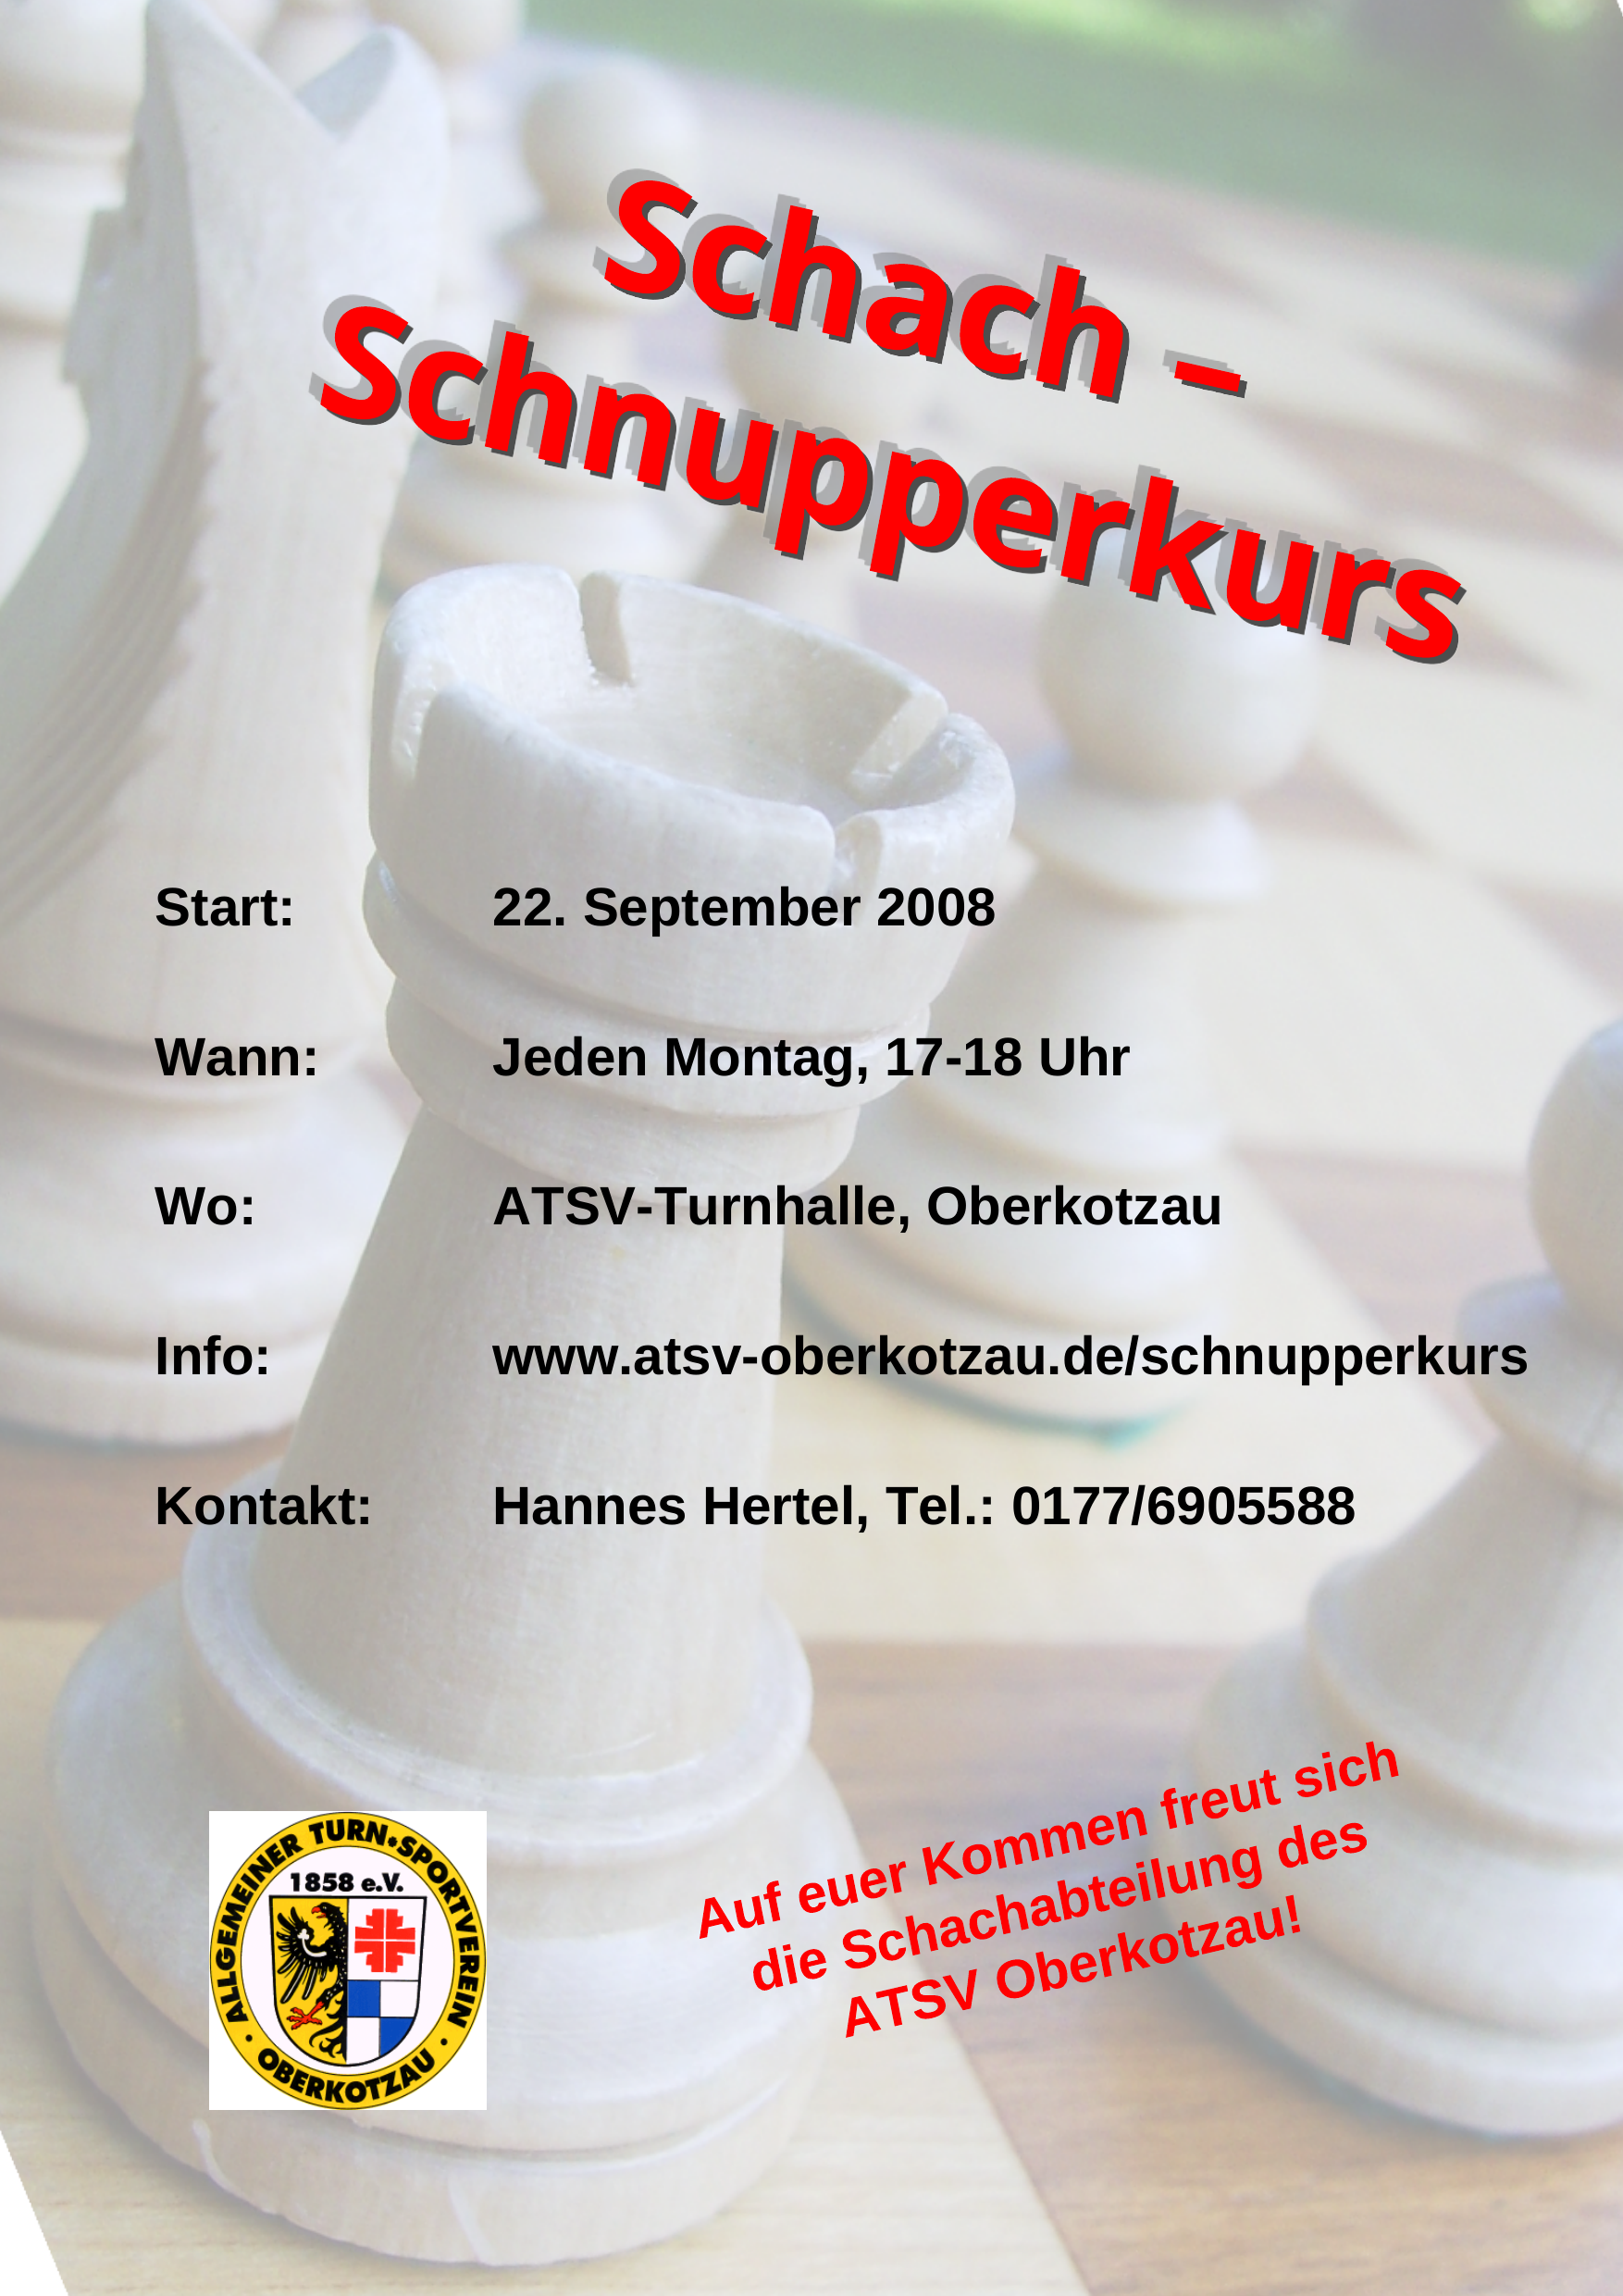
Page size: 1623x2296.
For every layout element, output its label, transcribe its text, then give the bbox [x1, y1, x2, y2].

text_box Auf euer Kommen freut sich die Schachabteilung des ATSV Oberkotzau! [671, 1711, 1445, 2088]
picture [0, 0, 1623, 2296]
text_box Start: 22. September 2008 Wann: Jeden Montag, 17-18 Uhr Wo: ATSV-Turnhalle, Oberkotzau Info: www.atsv-oberkotzau.de/schnupperkurs Kontakt: Hannes Hertel, Tel.: 0177/6905588 [142, 864, 1568, 1543]
text_box Schach – Schnupperkurs [913, 483, 939, 526]
text_box Schach – Schnupperkurs [249, 54, 1574, 714]
text_box Schach – Schnupperkurs [817, 462, 844, 504]
